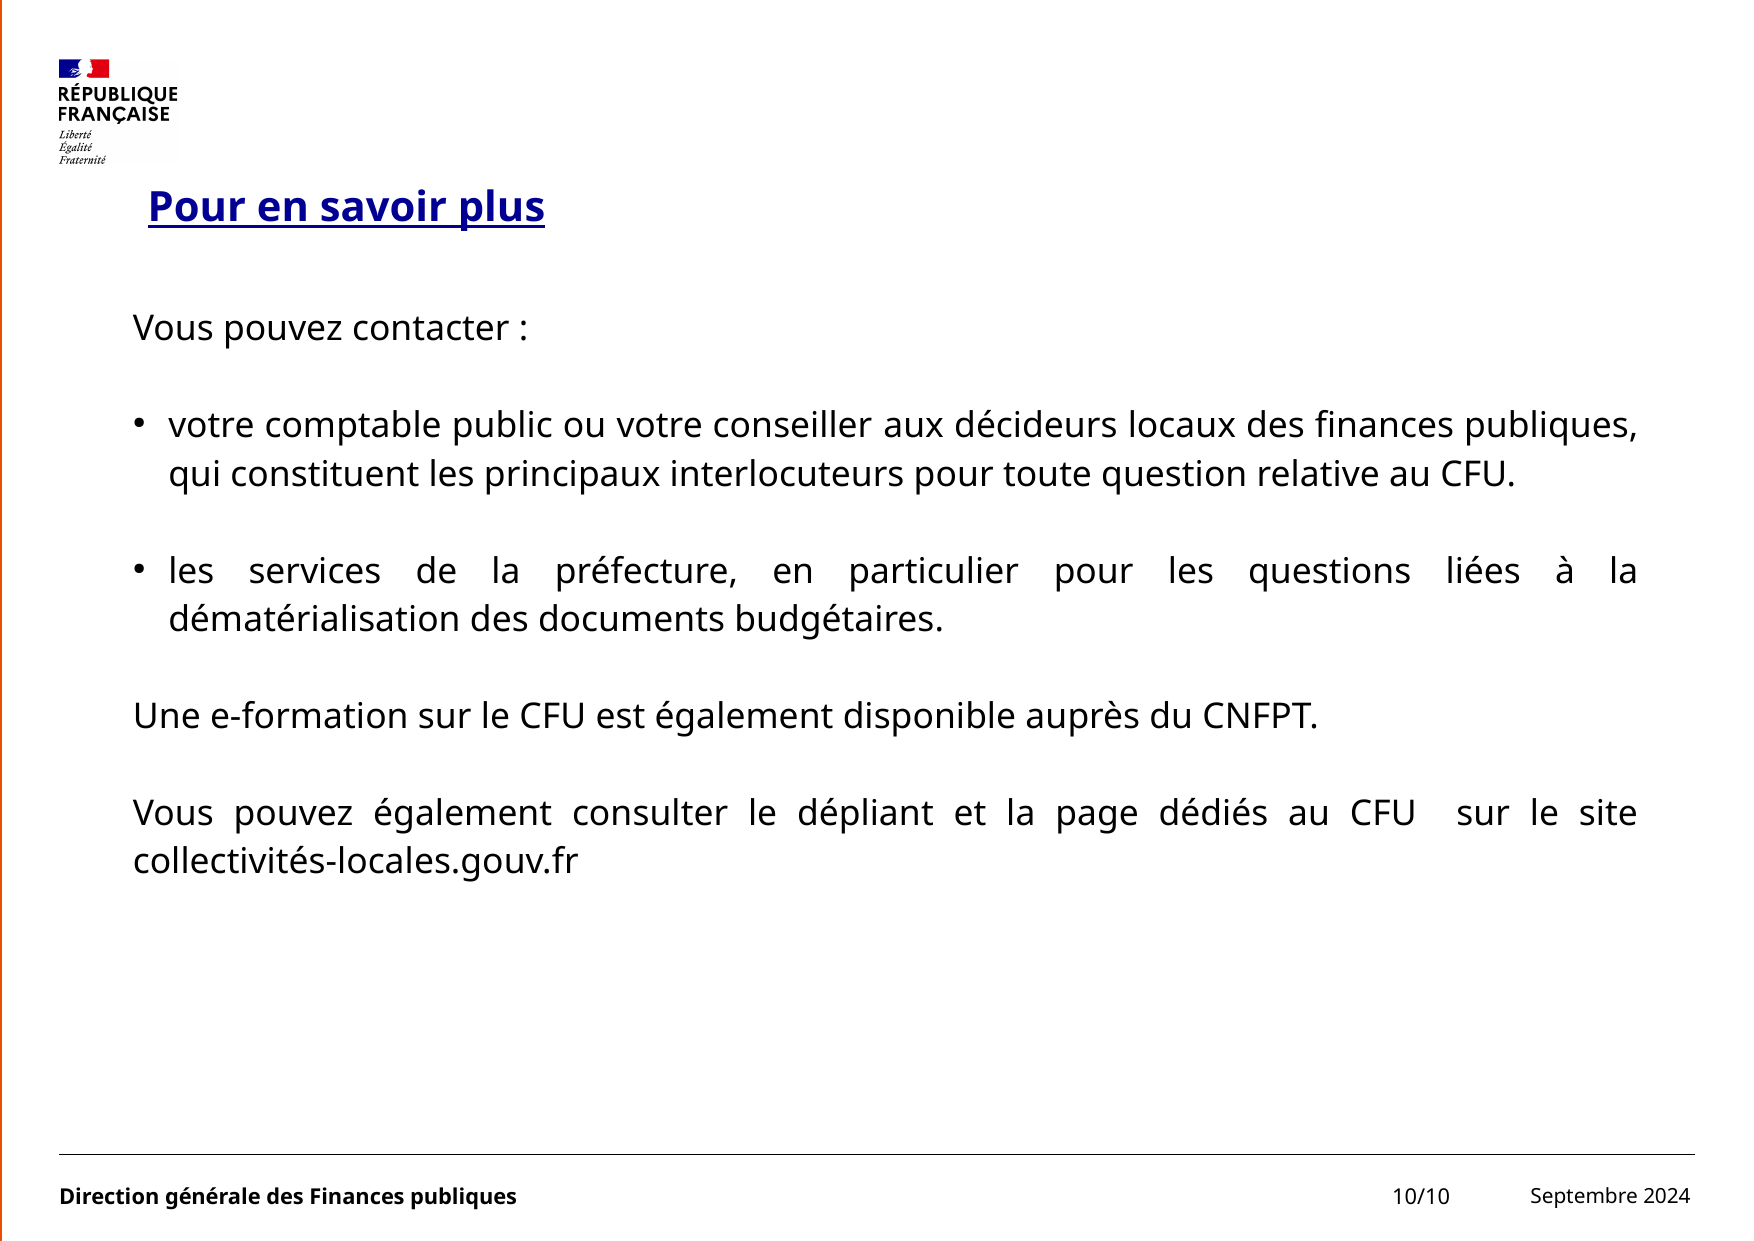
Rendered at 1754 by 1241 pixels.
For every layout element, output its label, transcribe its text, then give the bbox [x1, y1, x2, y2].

text_box Vous pouvez contacter : votre comptable public ou votre conseiller aux décideurs locaux des finances publiques, qui constituent les principaux interlocuteurs pour toute question relative au CFU. les services de la préfecture, en particulier pour les questions liées à la dématérialisation des documents budgétaires. Une e-formation sur le CFU est également disponible auprès du CNFPT. Vous pouvez également consulter le dépliant et la page dédiés au CFU sur le site collectivités-locales.gouv.fr [118, 295, 1654, 886]
text_box Pour en savoir plus [147, 177, 1376, 248]
picture [59, 59, 178, 164]
